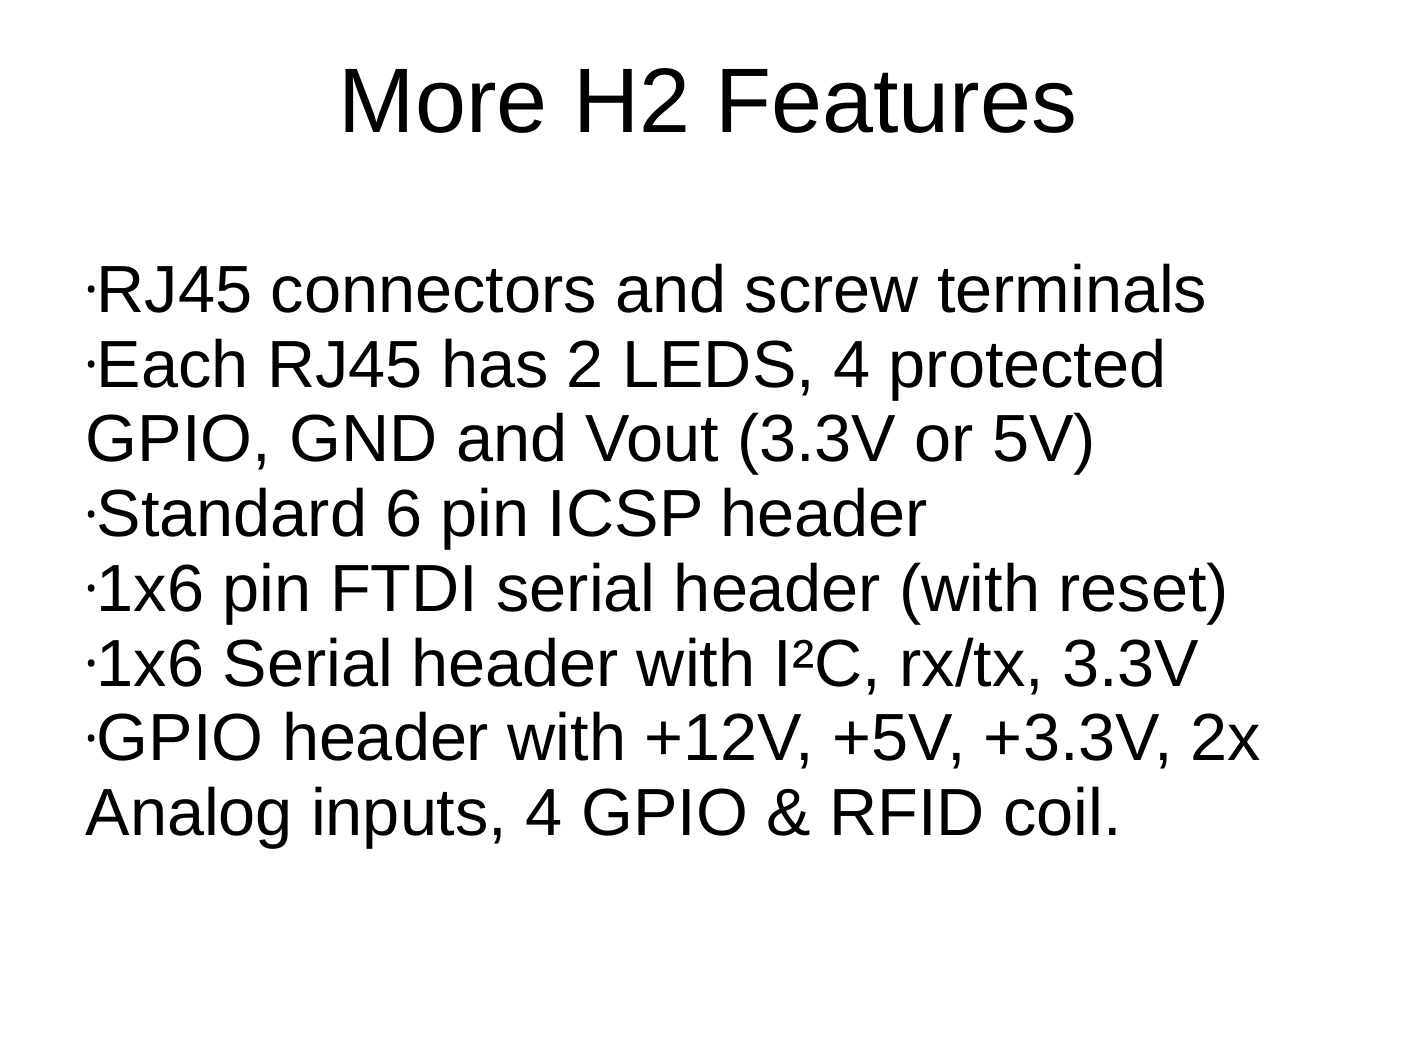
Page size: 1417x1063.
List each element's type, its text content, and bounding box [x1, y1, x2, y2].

text_box RJ45 connectors and screw terminals Each RJ45 has 2 LEDS, 4 protected GPIO, GND and Vout (3.3V or 5V) Standard 6 pin ICSP header 1x6 pin FTDI serial header (with reset) 1x6 Serial header with I²C, rx/tx, 3.3V GPIO header with +12V, +5V, +3.3V, 2x Analog inputs, 4 GPIO & RFID coil. [70, 244, 1346, 1007]
text_box More H2 Features [70, 42, 1346, 172]
